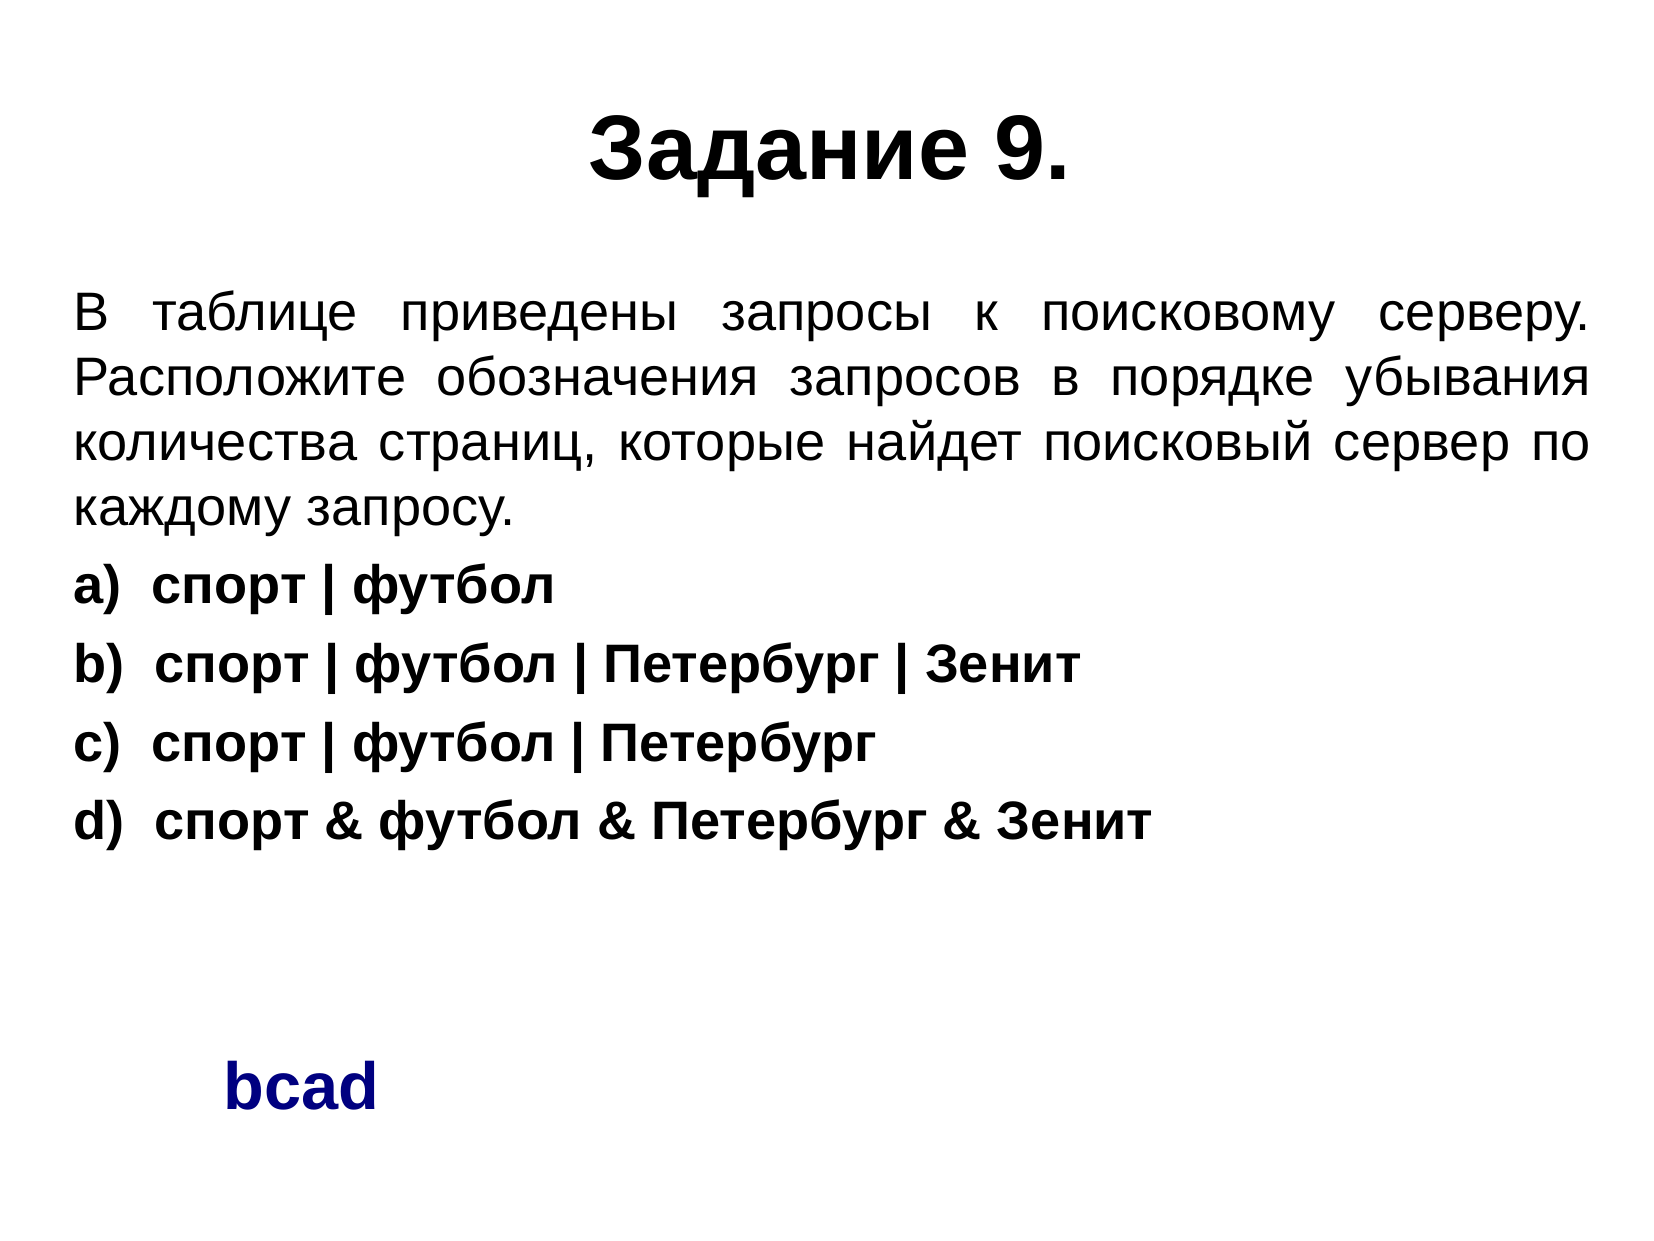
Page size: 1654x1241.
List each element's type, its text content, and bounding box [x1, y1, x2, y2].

list В таблице приведены запросы к поисковому серверу. Расположите обозначения запросов в порядке убывания количества страниц, которые найдет поисковый сервер по каждому запросу. а) спорт | футбол b) спорт | футбол | Петербург | Зенит с) спорт | футбол | Петербург d) спорт & футбол & Петербург & Зенит bcad [58, 268, 1609, 1194]
title Задание 9. [82, 68, 1571, 268]
